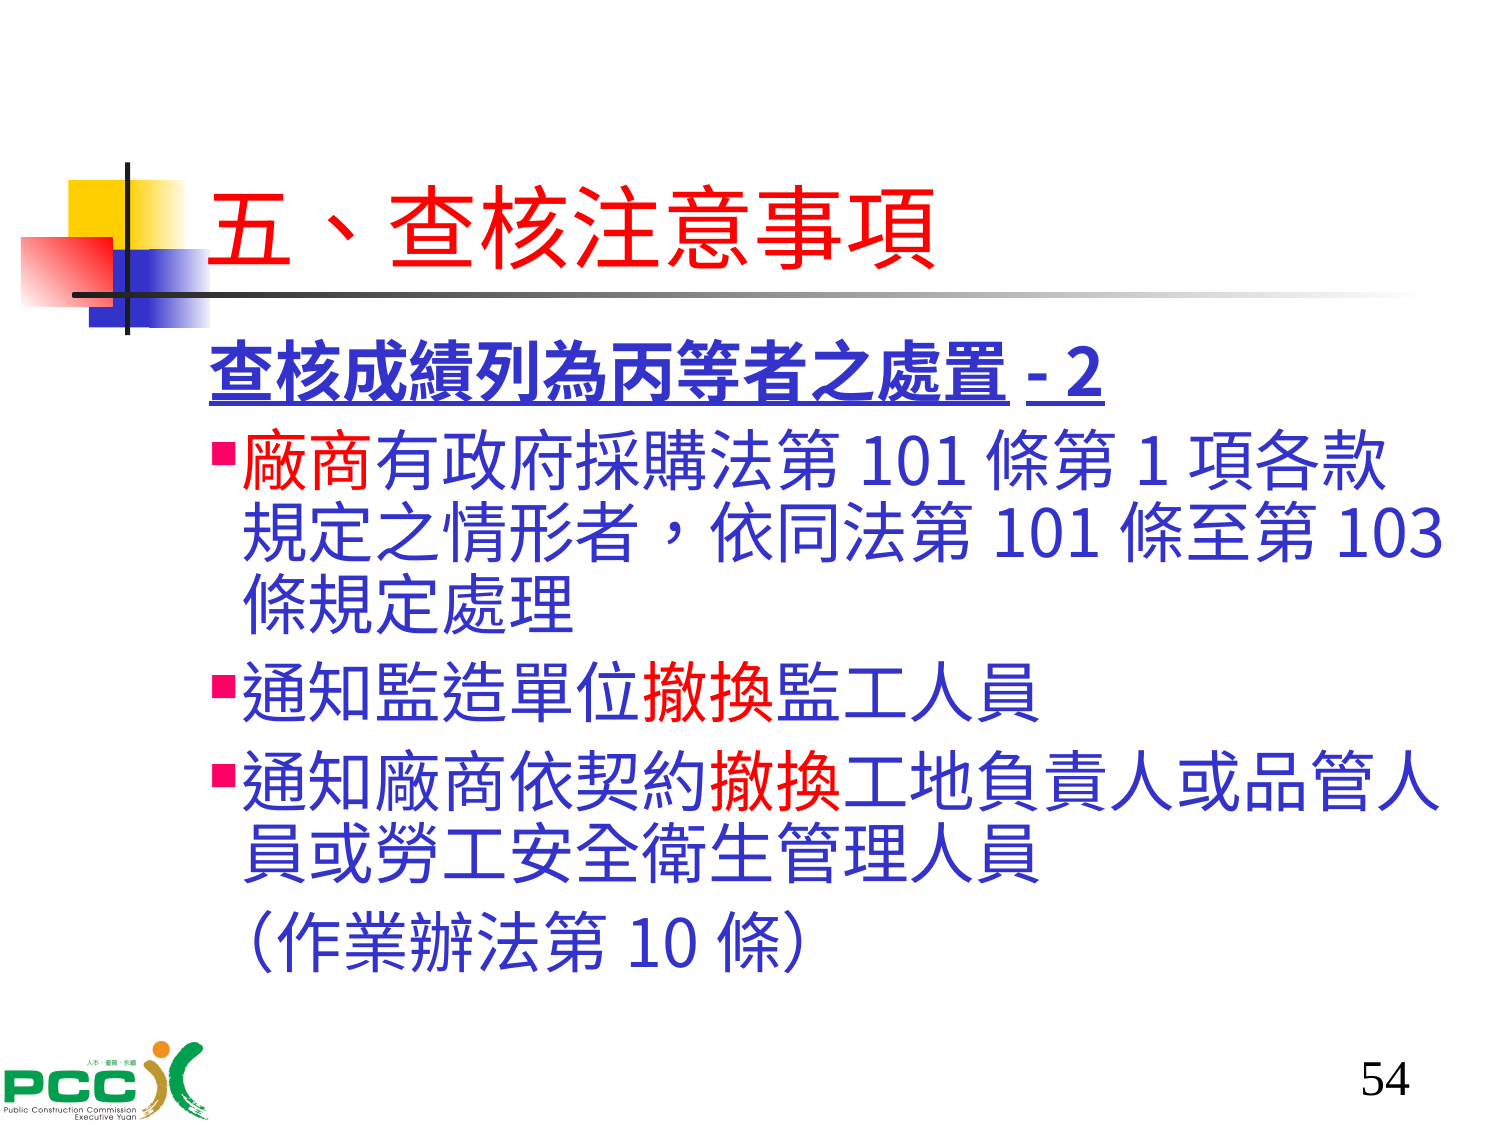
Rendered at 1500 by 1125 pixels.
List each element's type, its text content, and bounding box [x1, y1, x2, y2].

title 五、查核注意事項 [188, 101, 1468, 289]
list 查核成績列為丙等者之處置- 2 廠商有政府採購法第101條第1項各款規定之情形者，依同法第101條至第103條規定處理 通知監造單位撤換監工人員 通知廠商依契約撤換工地負責人或品管人員或勞工安全衛生管理人員 （作業辦法第10條） [193, 331, 1469, 1007]
picture [0, 1037, 226, 1125]
